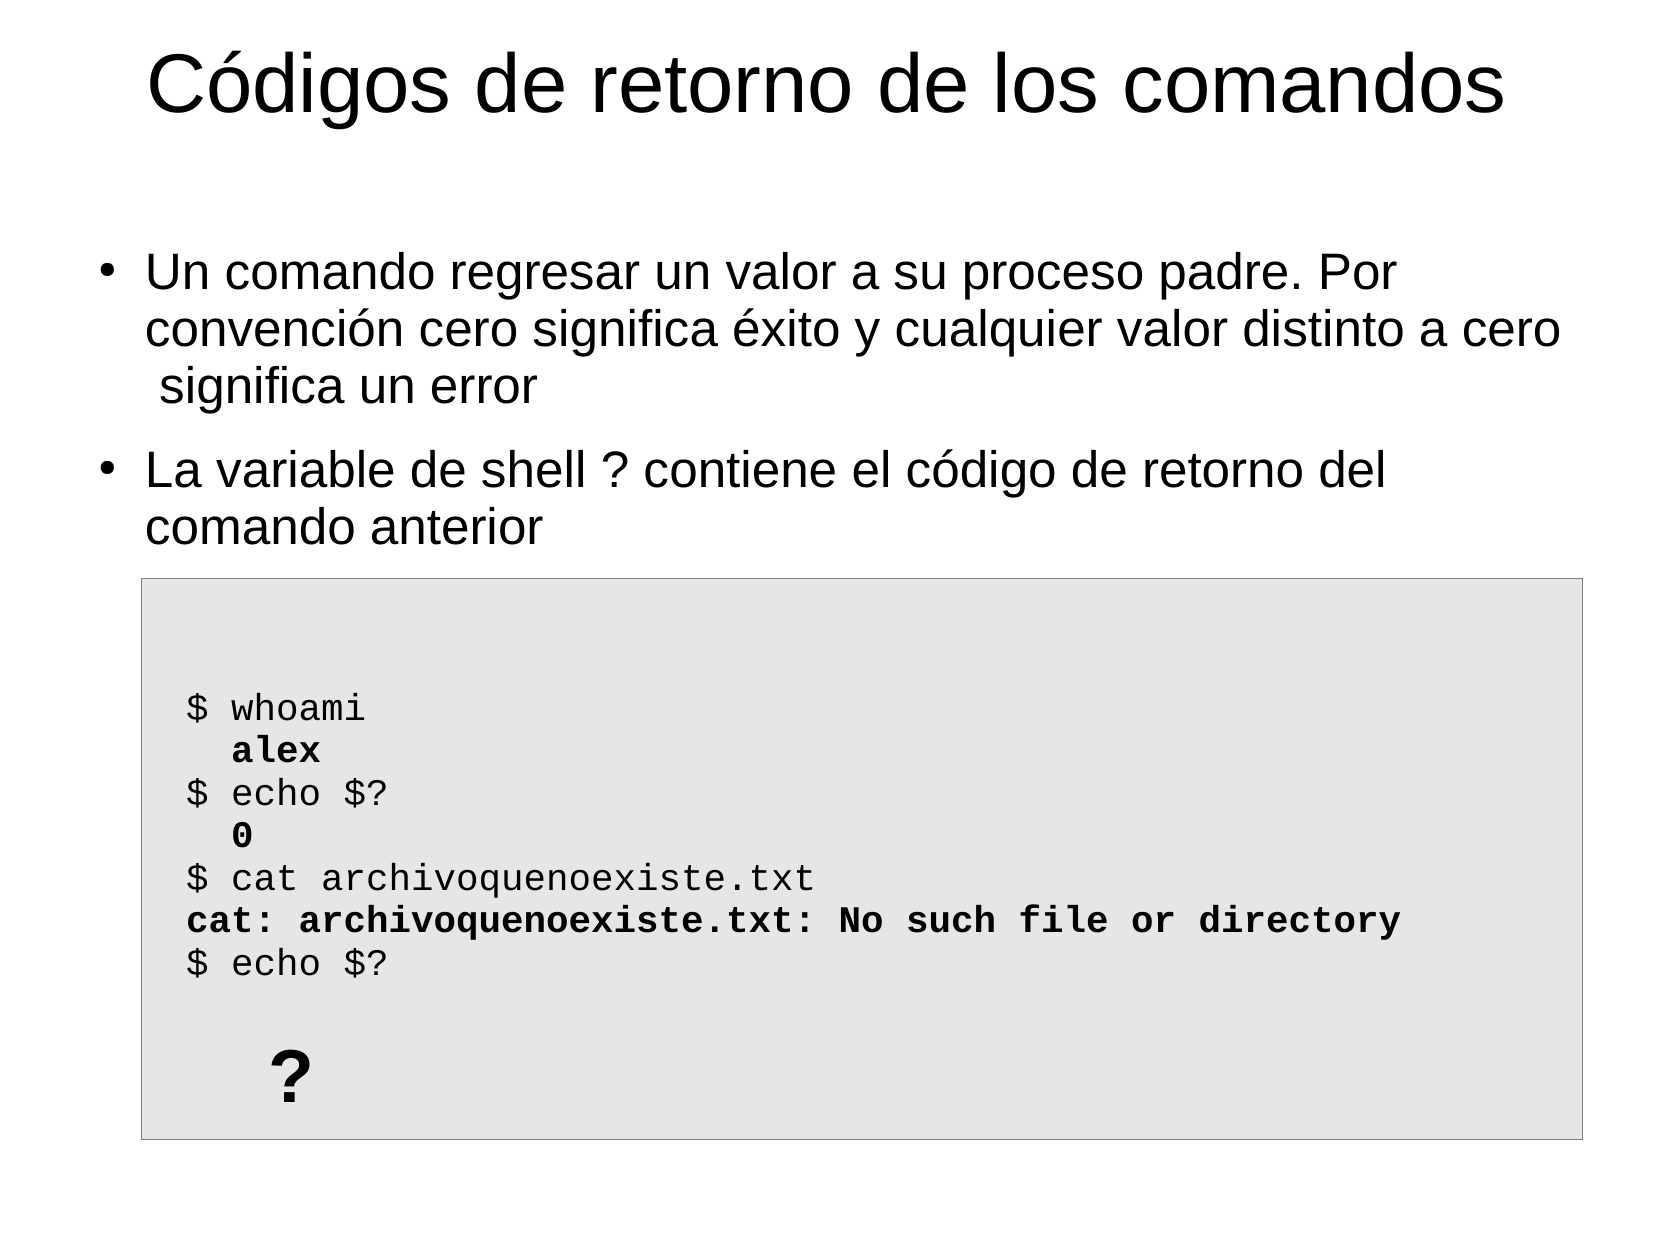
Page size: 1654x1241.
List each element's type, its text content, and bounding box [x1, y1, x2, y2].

text_box $ whoami alex $ echo $? 0 $ cat archivoquenoexiste.txt cat: archivoquenoexiste.txt: No such file or directory $ echo $? [141, 578, 1583, 1140]
text_box ? [253, 1027, 330, 1127]
title Códigos de retorno de los comandos [82, 19, 1571, 148]
list Un comando regresar un valor a su proceso padre. Por convención cero significa éxito y cualquier valor distinto a cero significa un error La variable de shell ? contiene el código de retorno del comando anterior [82, 242, 1571, 556]
